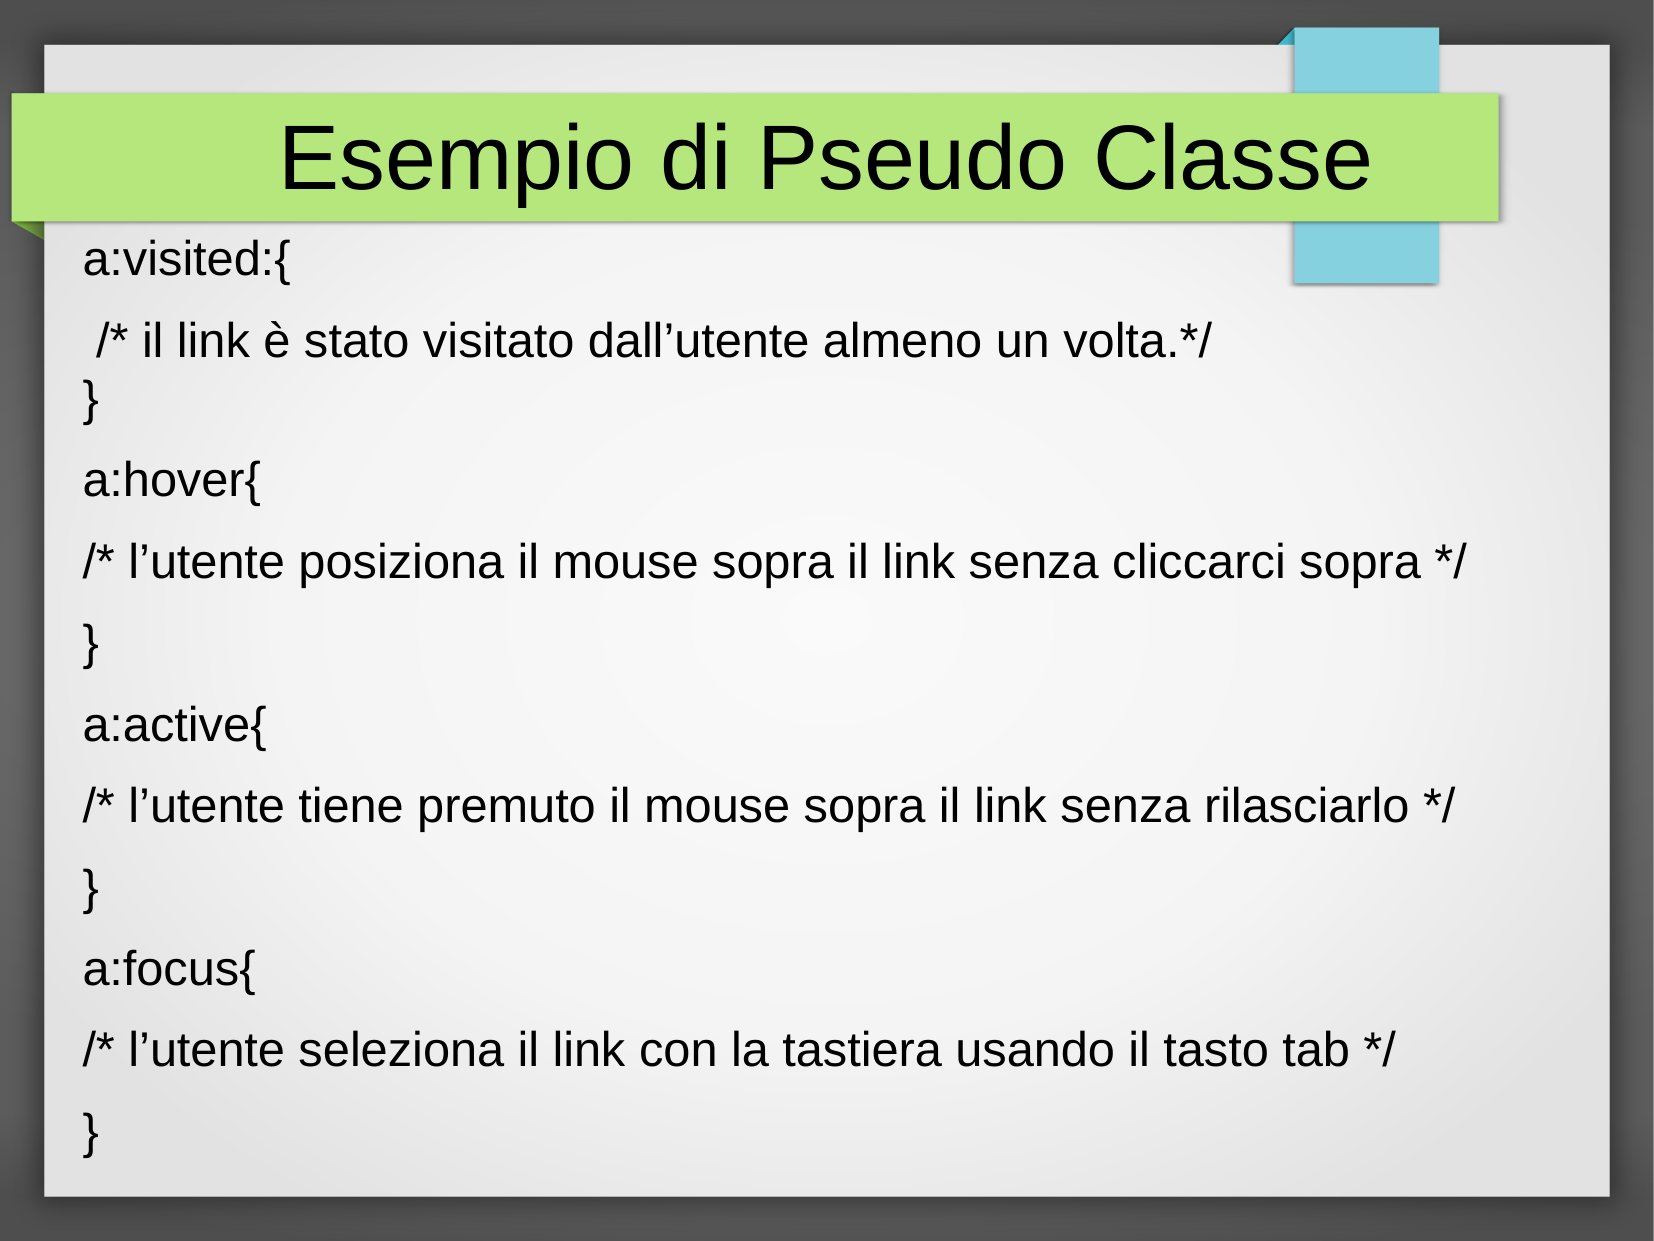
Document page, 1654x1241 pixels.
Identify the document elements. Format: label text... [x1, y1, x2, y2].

list a:visited:{ /* il link è stato visitato dall’utente almeno un volta.*/ } a:hover{ /* l’utente posiziona il mouse sopra il link senza cliccarci sopra */ } a:active{ /* l’utente tiene premuto il mouse sopra il link senza rilasciarlo */ } a:focus{ /* l’utente seleziona il link con la tastiera usando il tasto tab */ } [82, 226, 1571, 1160]
picture [0, 0, 1654, 1241]
title Esempio di Pseudo Classe [82, 49, 1571, 226]
